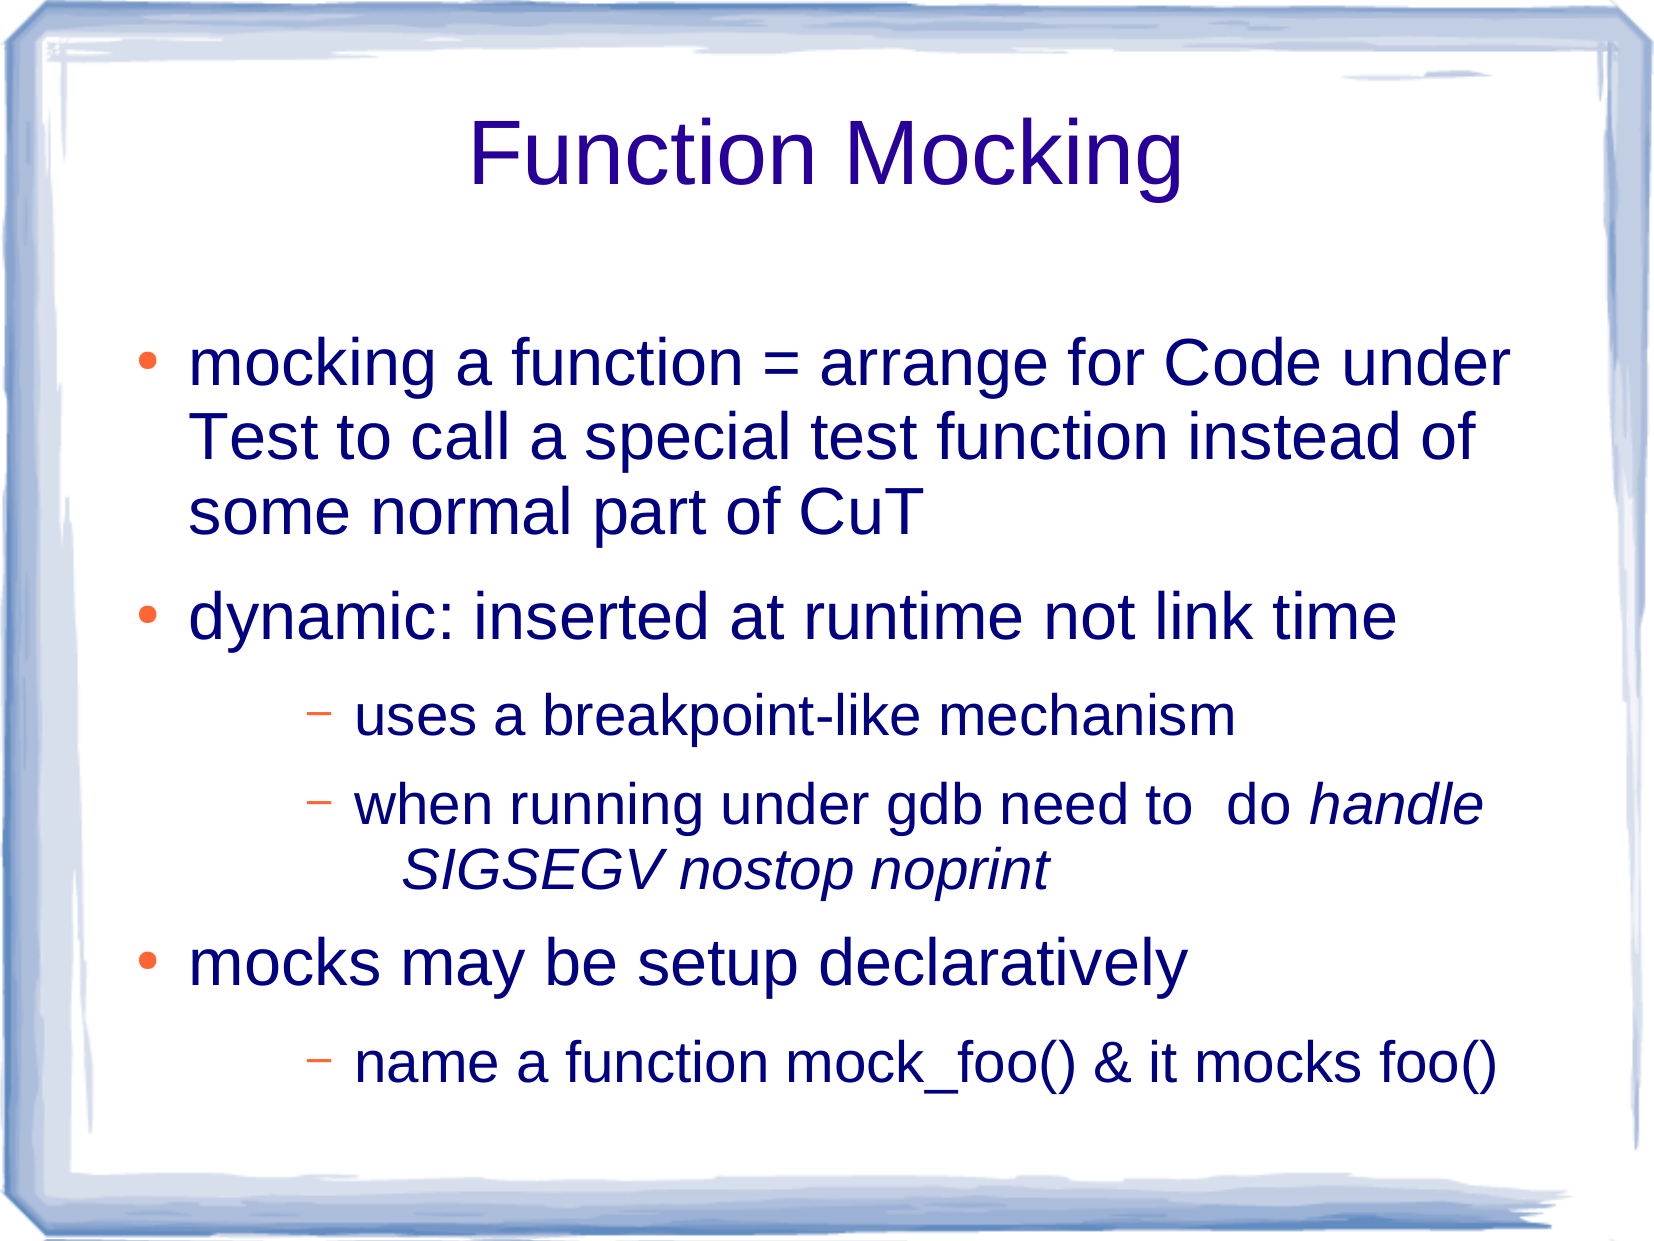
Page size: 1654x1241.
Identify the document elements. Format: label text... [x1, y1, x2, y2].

picture [0, 0, 1654, 1241]
list mocking a function = arrange for Code under Test to call a special test function instead of some normal part of CuT dynamic: inserted at runtime not link time uses a breakpoint-like mechanism when running under gdb need to do handle SIGSEGV nostop noprint mocks may be setup declaratively name a function mock_foo() & it mocks foo() [118, 324, 1571, 1129]
title Function Mocking [82, 56, 1571, 250]
